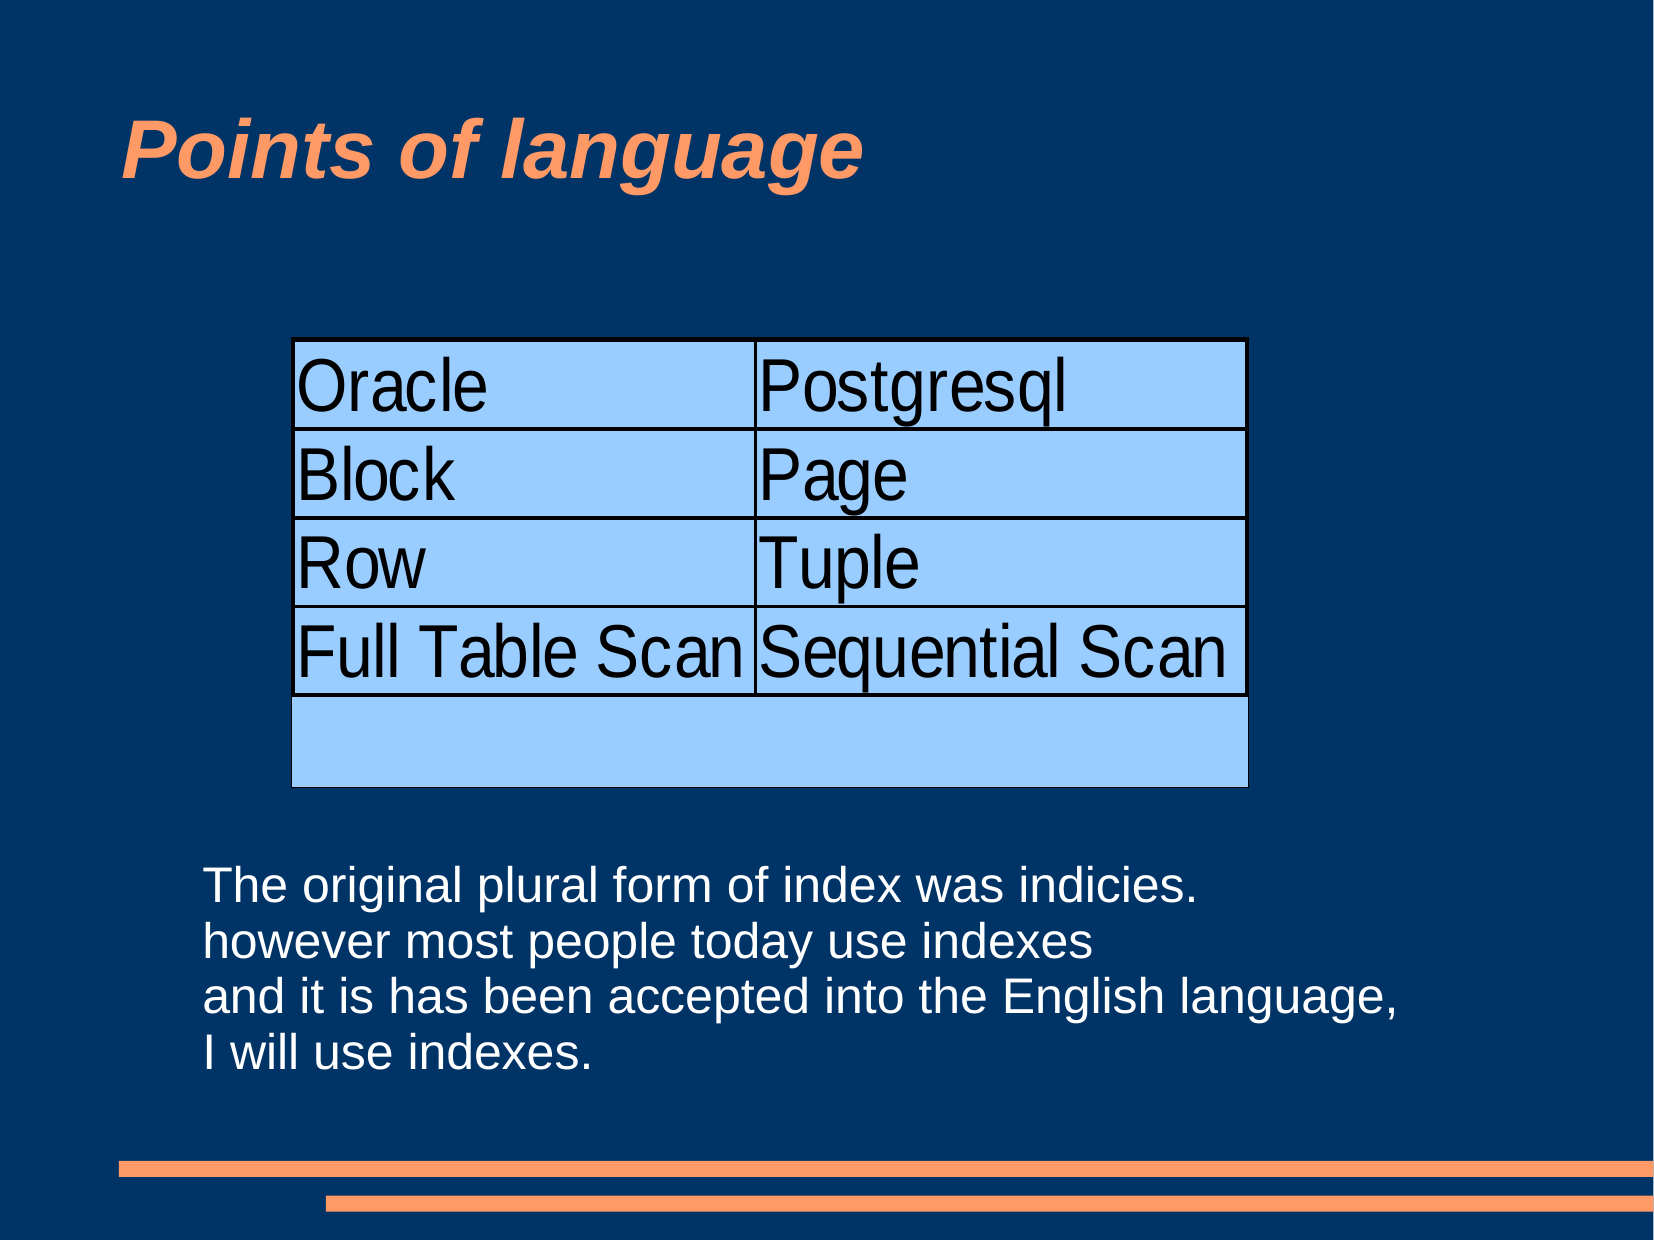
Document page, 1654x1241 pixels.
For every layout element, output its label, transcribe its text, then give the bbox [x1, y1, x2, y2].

chart [291, 337, 1249, 788]
text_box The original plural form of index was indicies. however most people today use indexes and it is has been accepted into the English language, I will use indexes. [187, 849, 1415, 1088]
title Points of language [121, 46, 1534, 254]
